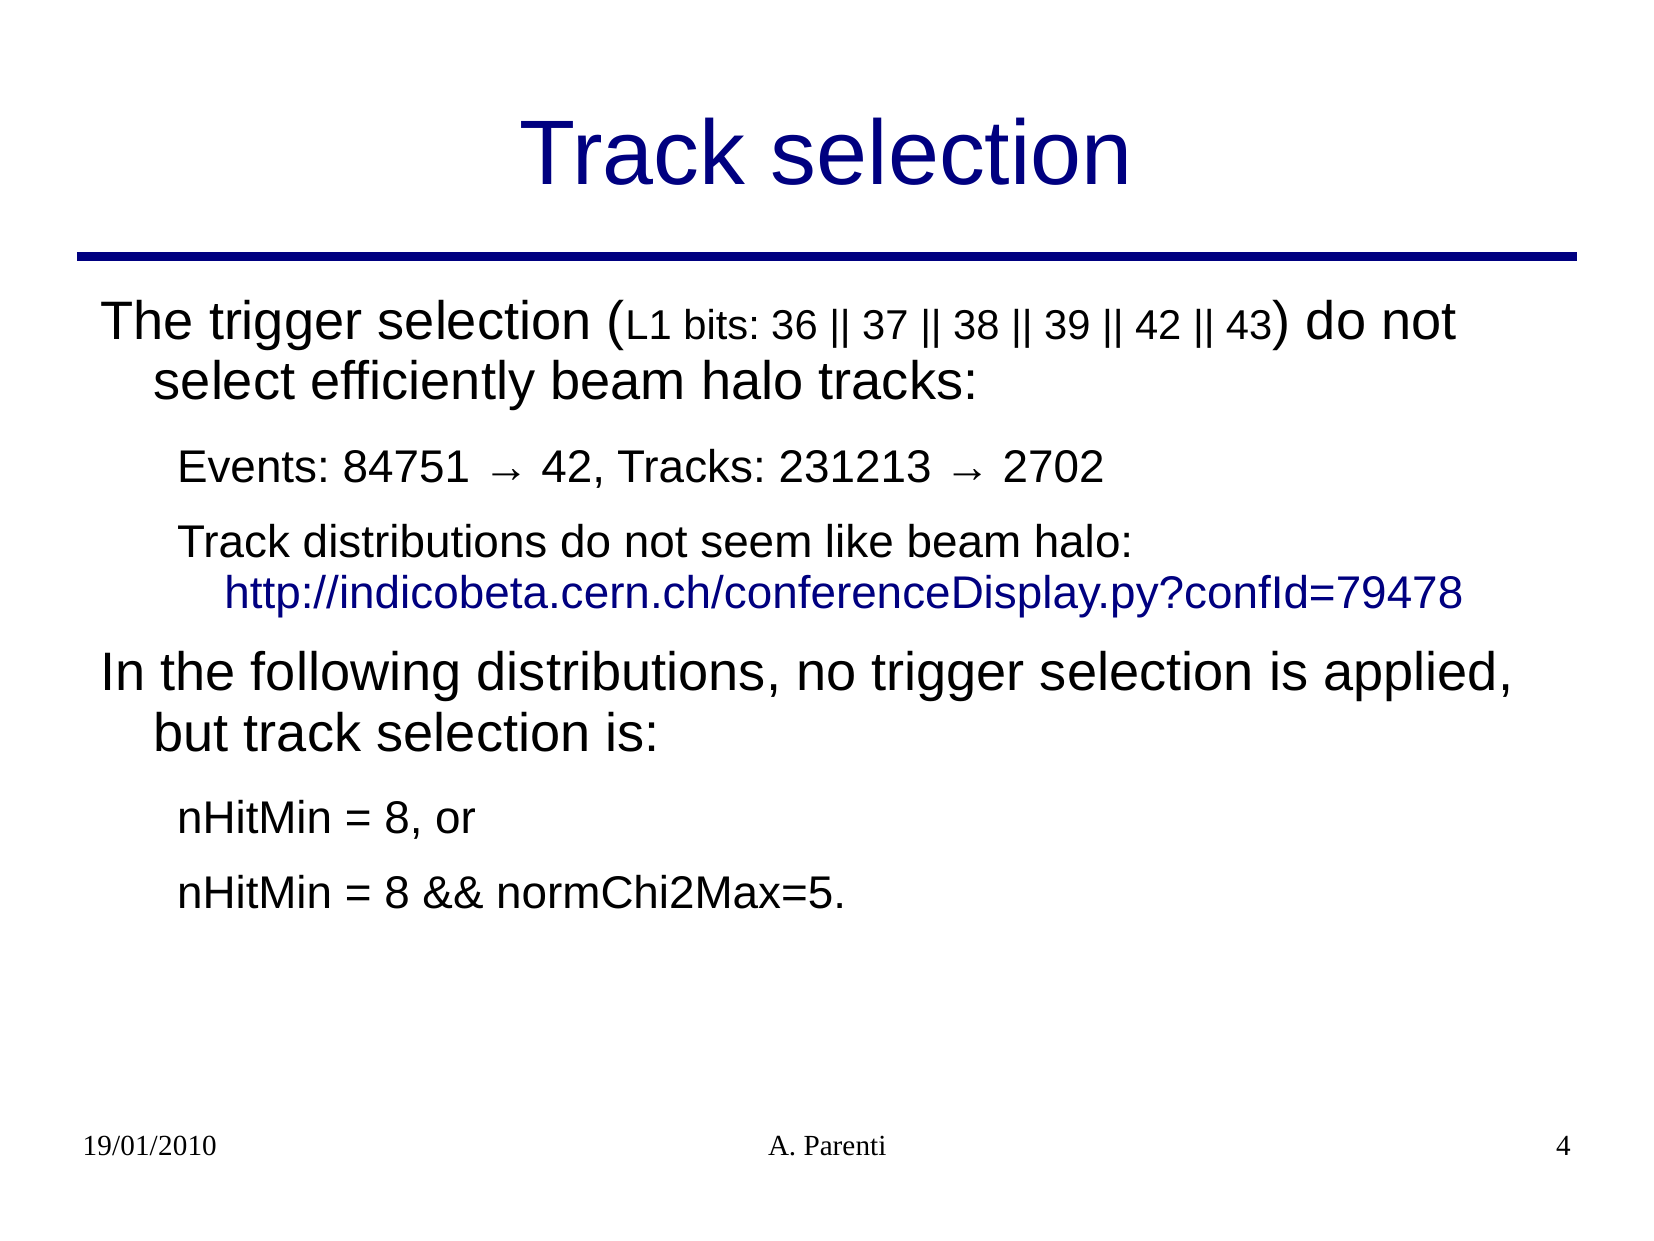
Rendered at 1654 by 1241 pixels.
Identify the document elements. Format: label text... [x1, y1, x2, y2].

title Track selection [82, 49, 1571, 257]
list The trigger selection (L1 bits: 36 || 37 || 38 || 39 || 42 || 43) do not select efficiently beam halo tracks: Events: 84751 → 42, Tracks: 231213 → 2702 Track distributions do not seem like beam halo: http://indicobeta.cern.ch/conferenceDisplay.py?confId=79478 In the following distributions, no trigger selection is applied, but track selection is: nHitMin = 8, or nHitMin = 8 && normChi2Max=5. [82, 290, 1571, 1109]
